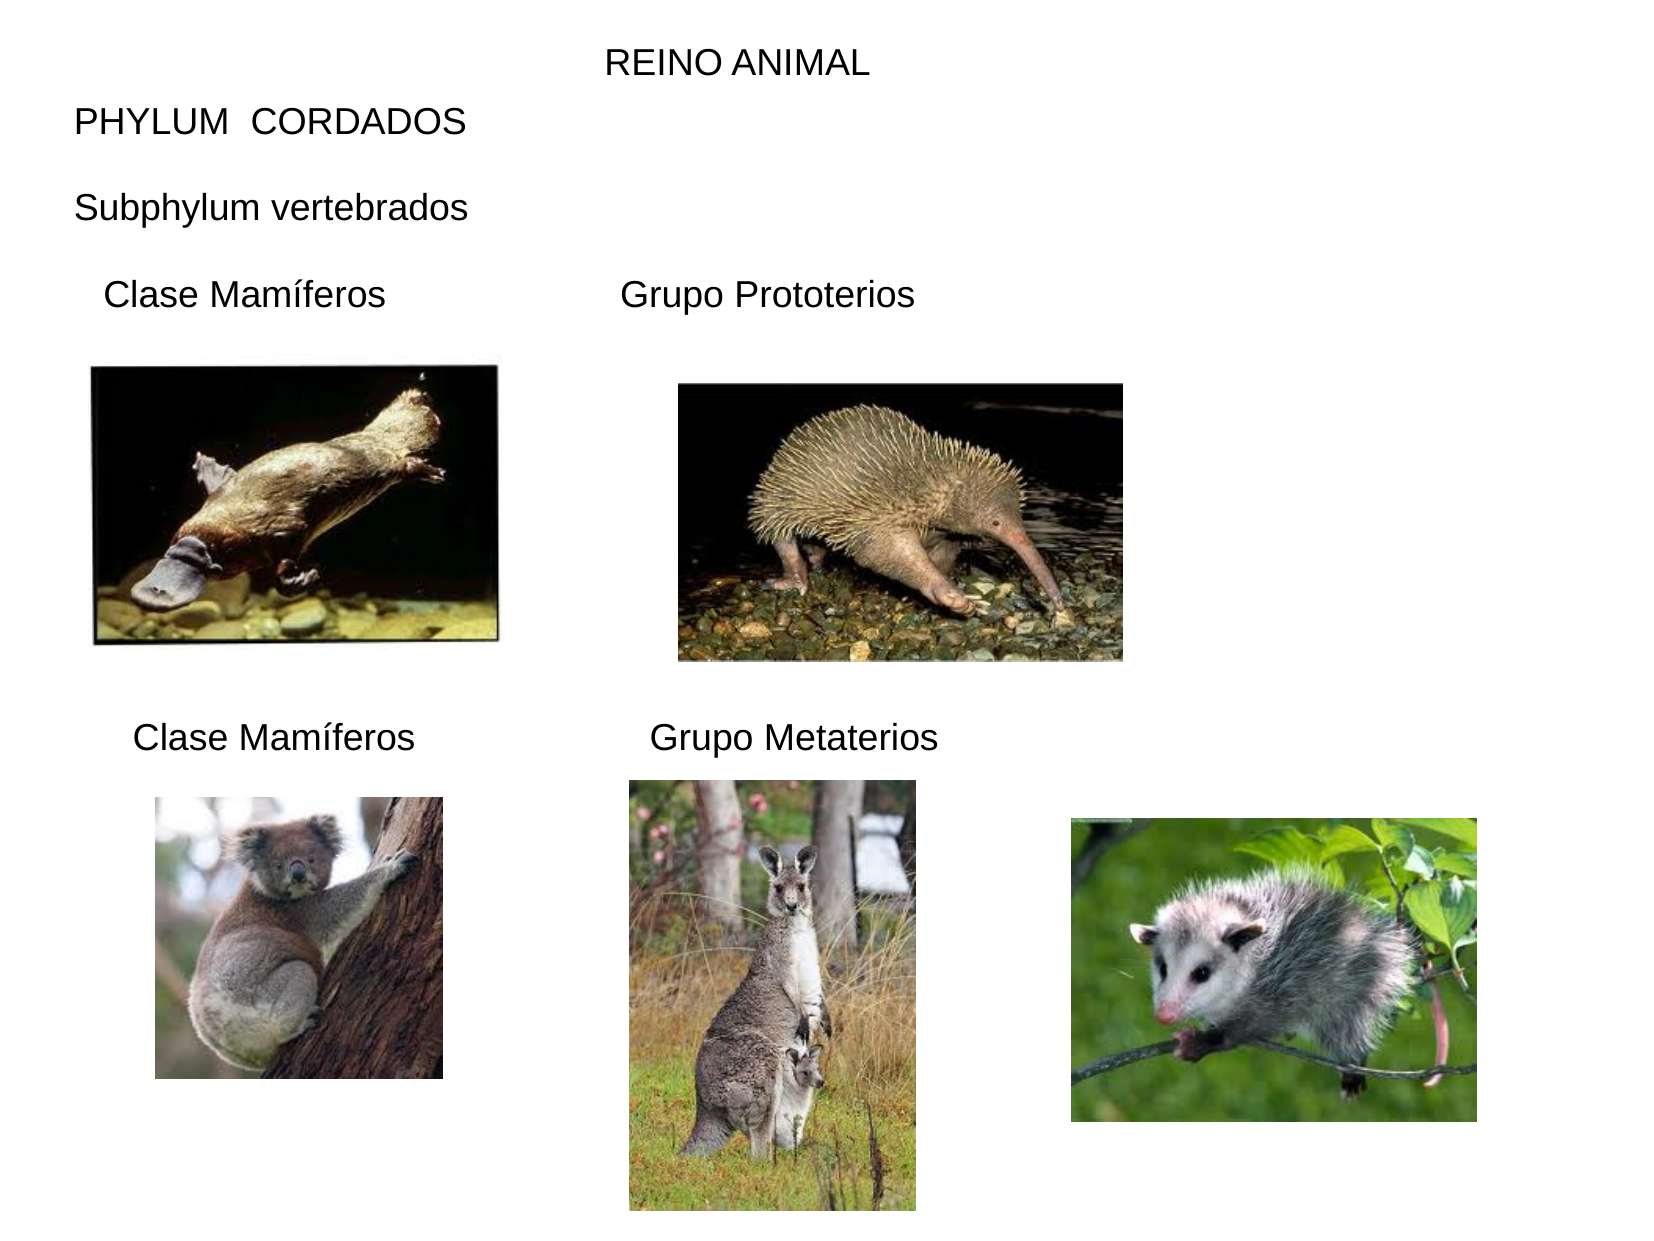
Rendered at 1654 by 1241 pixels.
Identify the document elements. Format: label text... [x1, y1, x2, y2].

picture [88, 354, 505, 650]
text_box Clase Mamíferos Grupo Metaterios [117, 708, 1034, 766]
picture [1071, 818, 1477, 1123]
picture [629, 780, 916, 1211]
picture [155, 797, 443, 1079]
text_box Subphylum vertebrados [59, 179, 484, 237]
text_box PHYLUM CORDADOS [59, 93, 483, 150]
text_box REINO ANIMAL [589, 34, 886, 91]
picture [678, 383, 1123, 662]
text_box Clase Mamíferos Grupo Prototerios [88, 265, 1078, 323]
